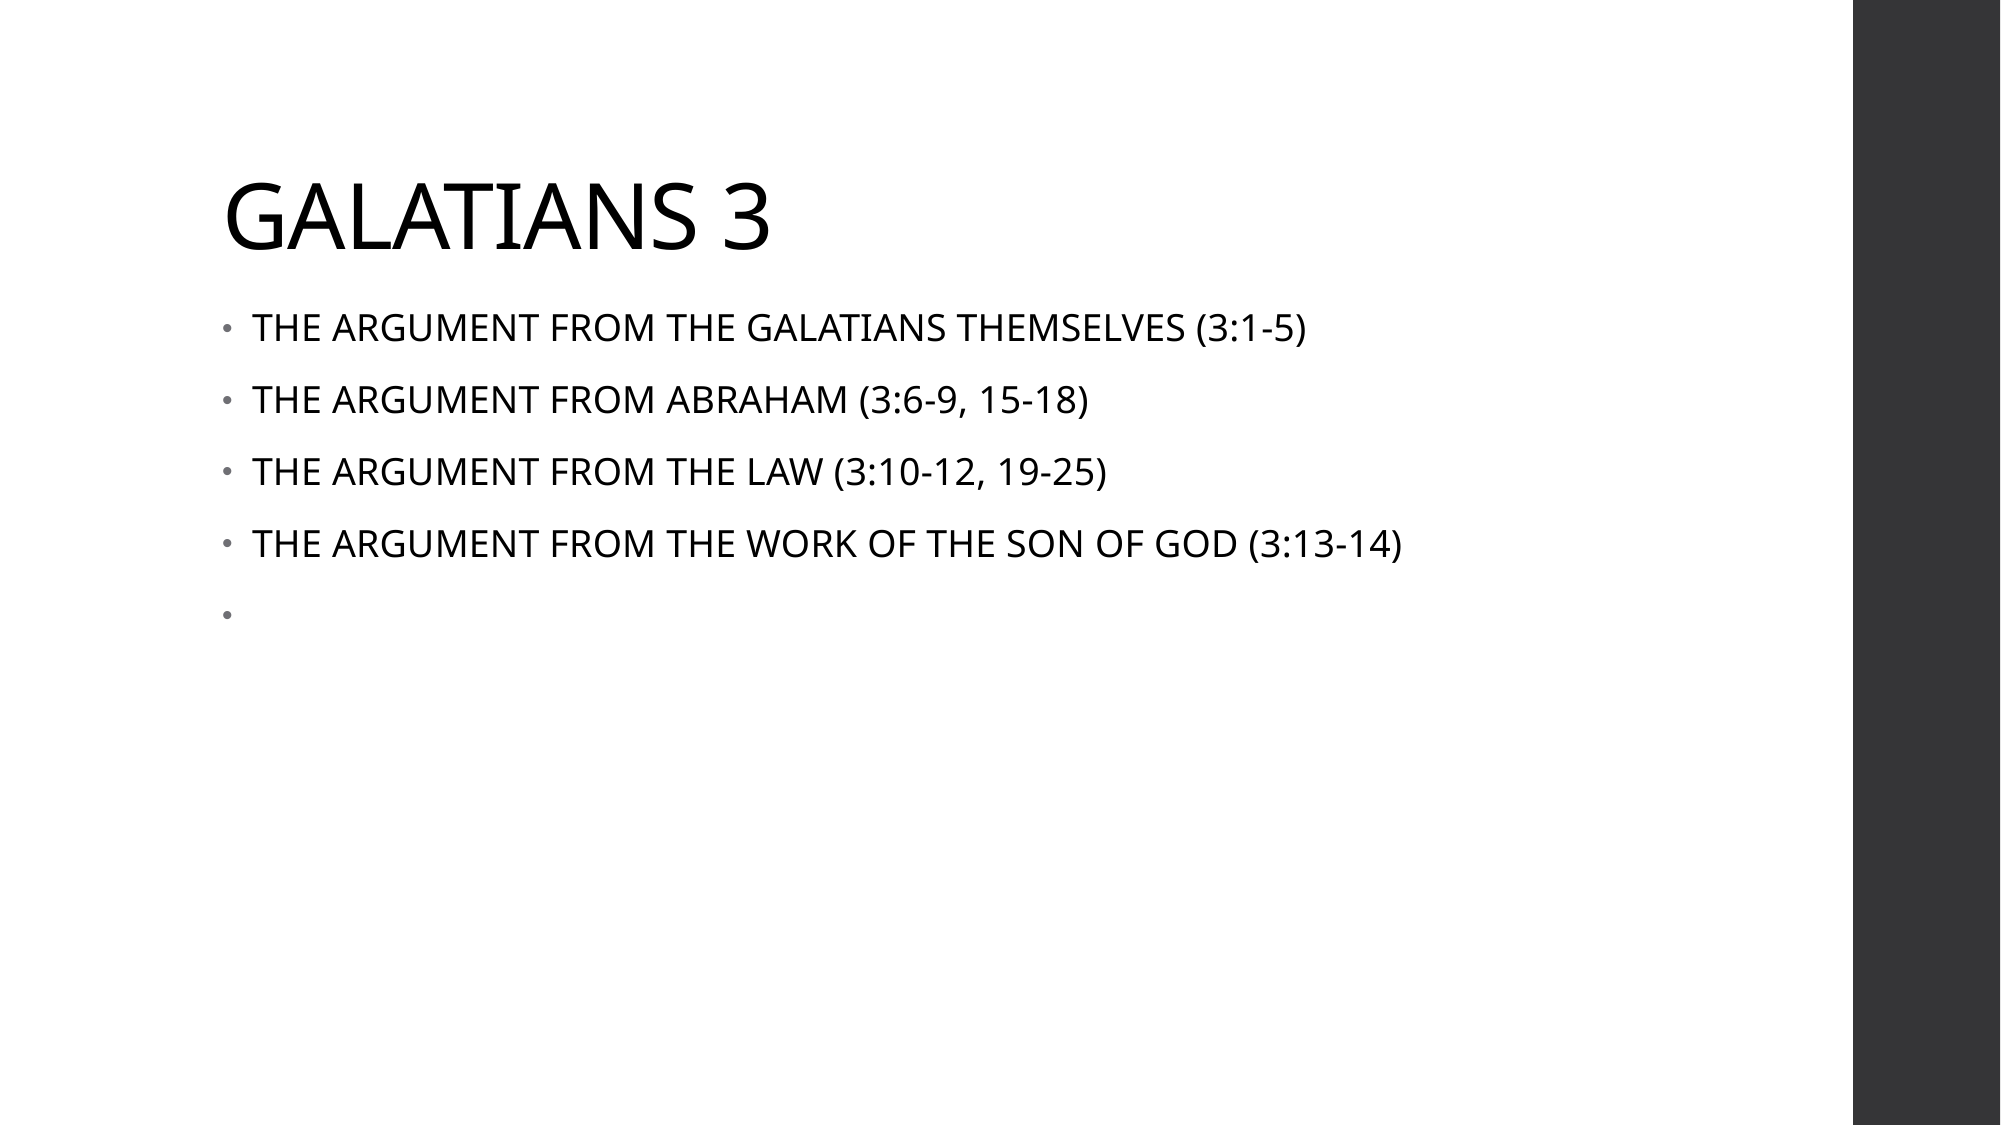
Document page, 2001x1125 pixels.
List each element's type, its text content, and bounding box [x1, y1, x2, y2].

list THE ARGUMENT FROM THE GALATIANS THEMSELVES (3:1-5) THE ARGUMENT FROM ABRAHAM (3:6-9, 15-18) THE ARGUMENT FROM THE LAW (3:10-12, 19-25) THE ARGUMENT FROM THE WORK OF THE SON OF GOD (3:13-14) [206, 299, 1617, 1014]
title GALATIANS 3 [206, 60, 1797, 278]
